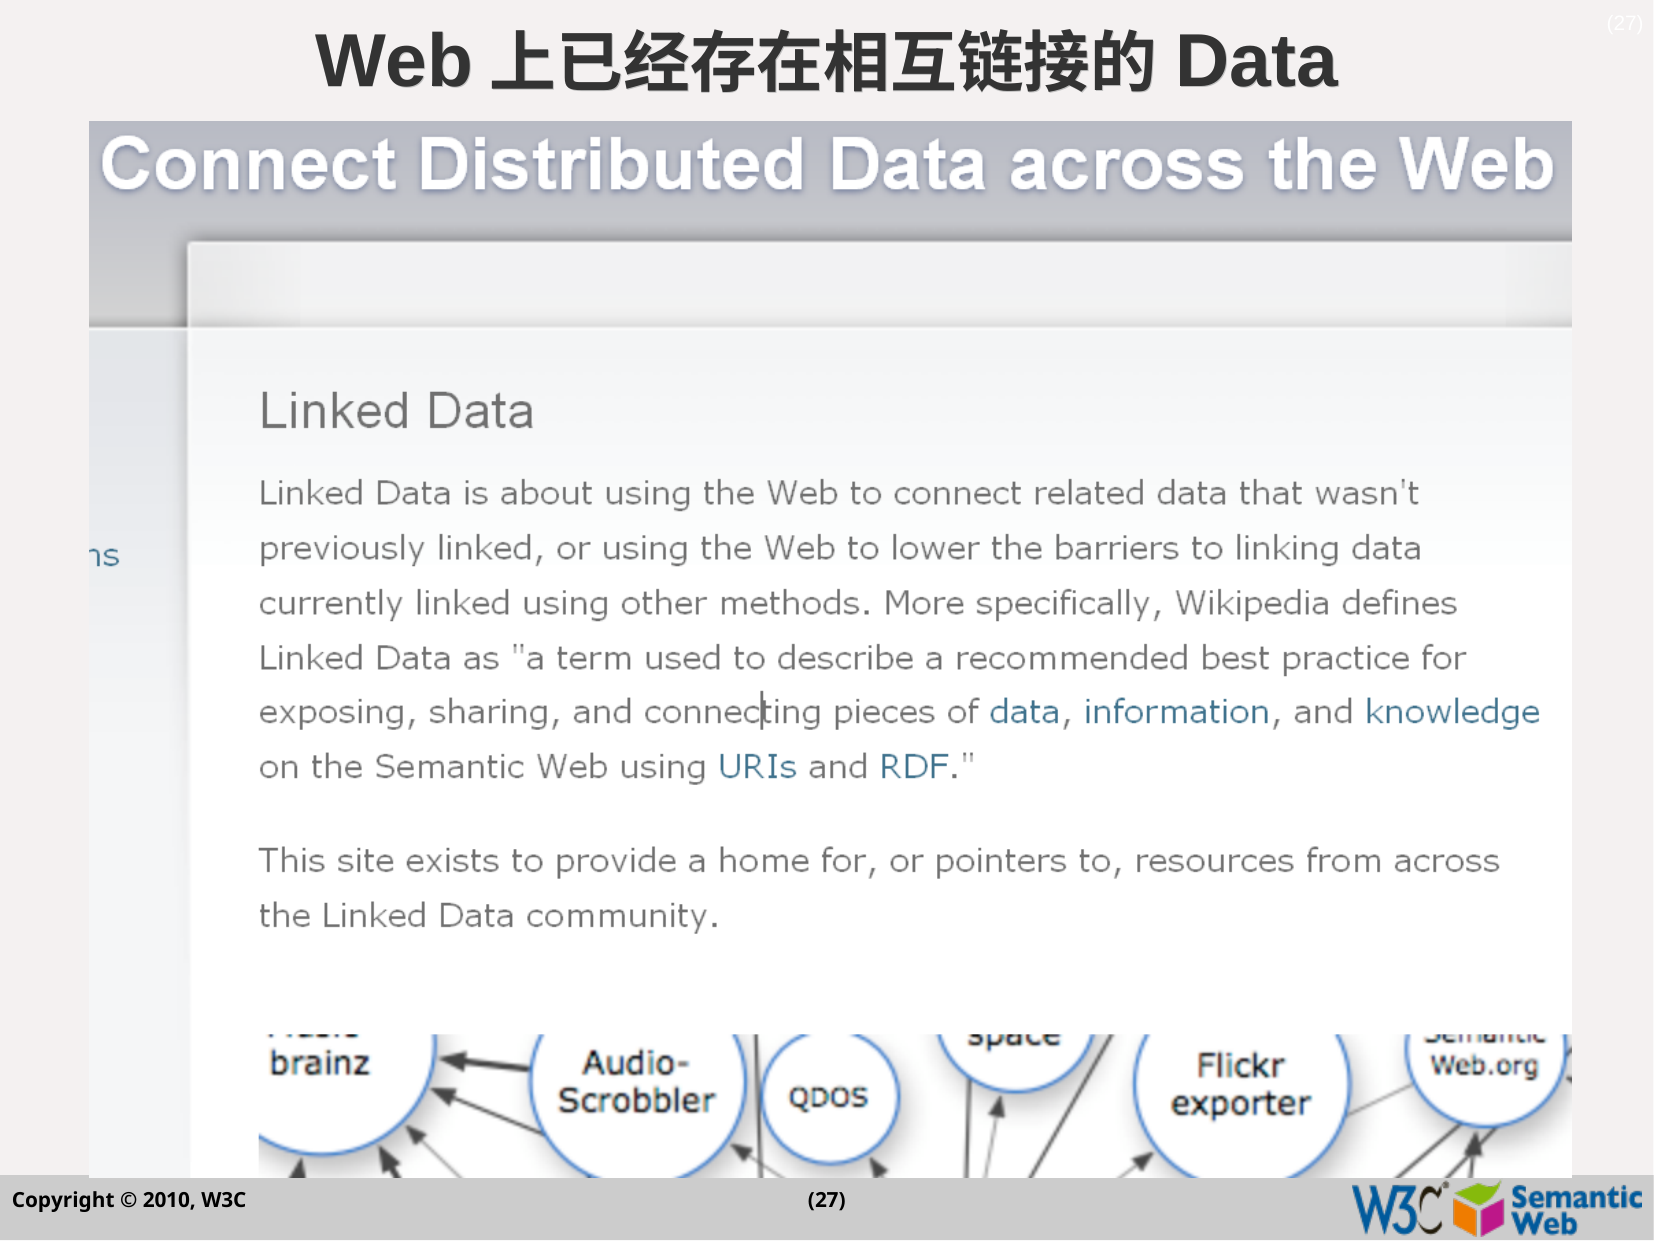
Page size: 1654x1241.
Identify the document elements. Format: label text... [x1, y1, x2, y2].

title Web上已经存在相互链接的Data [0, 7, 1654, 111]
picture [89, 121, 1642, 1237]
